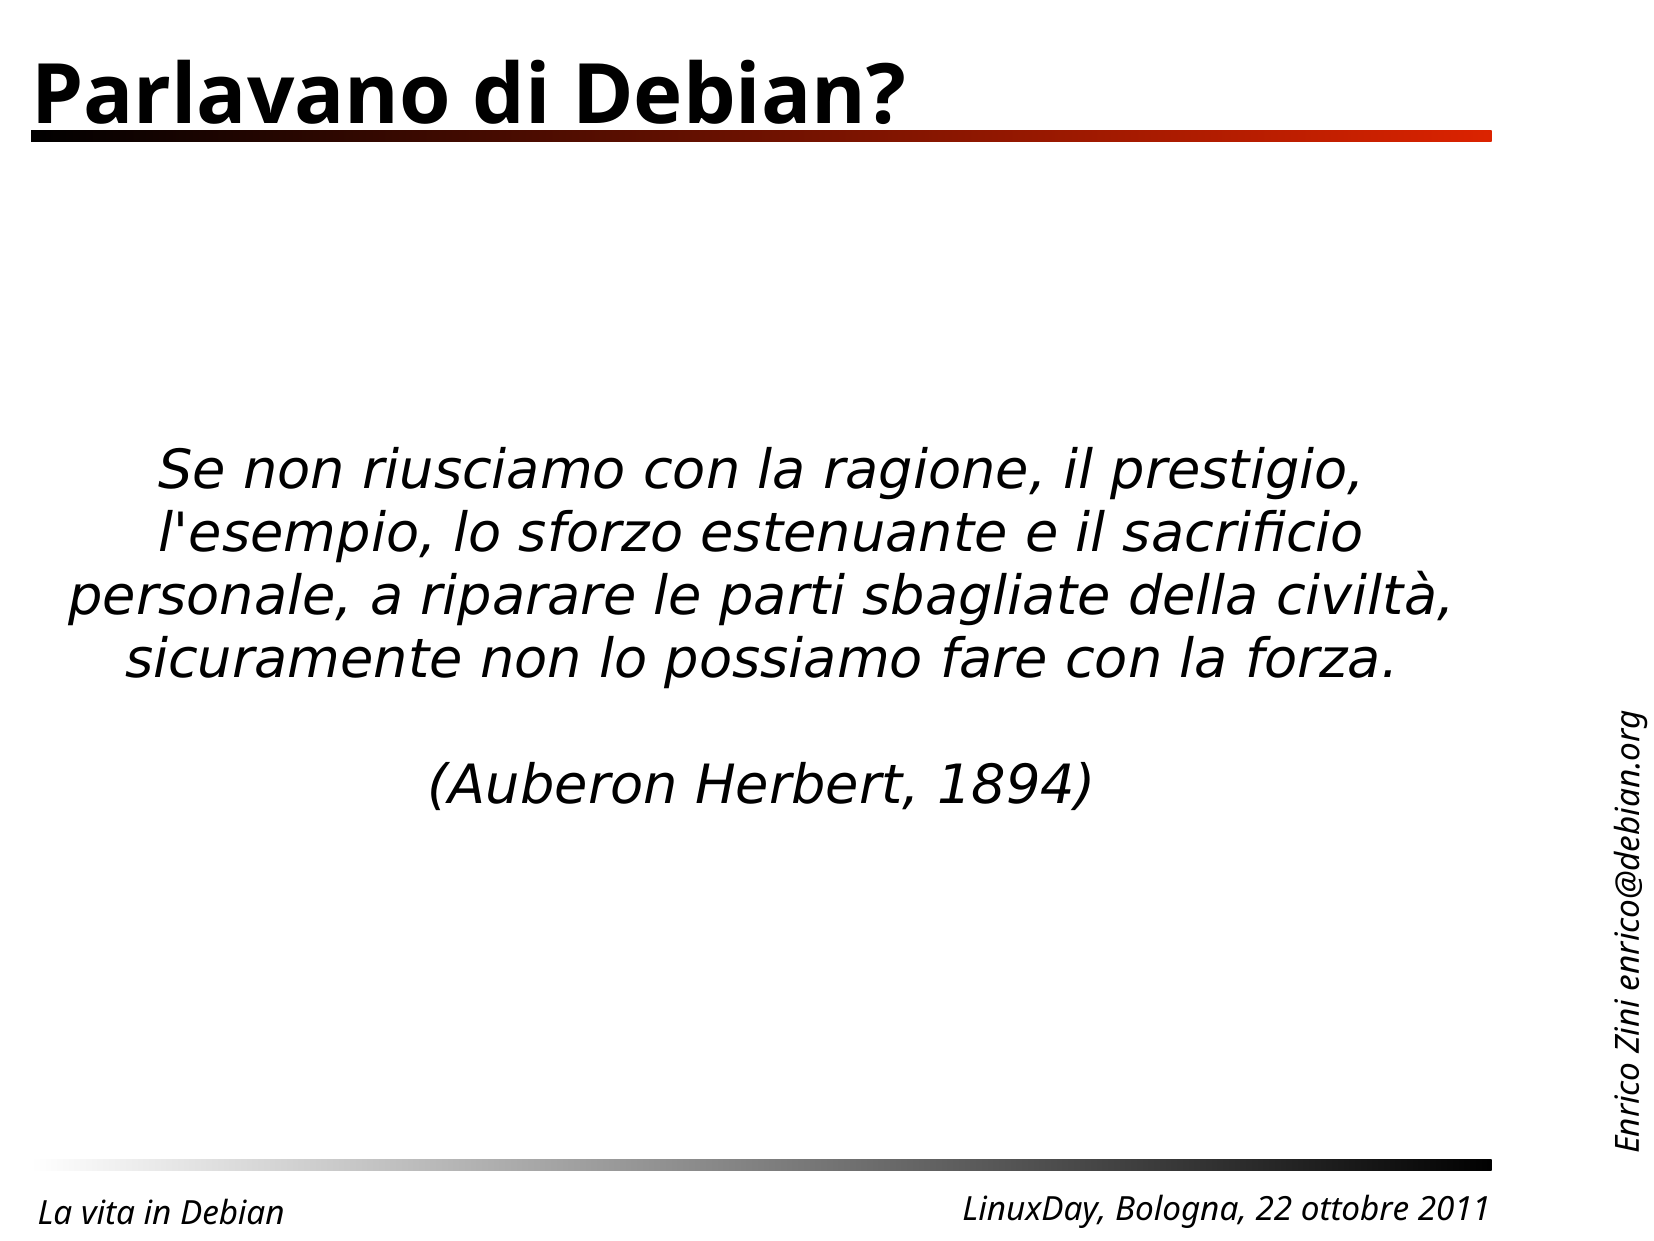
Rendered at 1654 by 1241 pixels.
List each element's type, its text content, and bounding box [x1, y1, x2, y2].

text_box Se non riusciamo con la ragione, il prestigio, l'esempio, lo sforzo estenuante e il sacrificio personale, a riparare le parti sbagliate della civiltà, sicuramente non lo possiamo fare con la forza. (Auberon Herbert, 1894) [30, 312, 1495, 817]
text_box Parlavano di Debian? [31, 34, 1438, 168]
